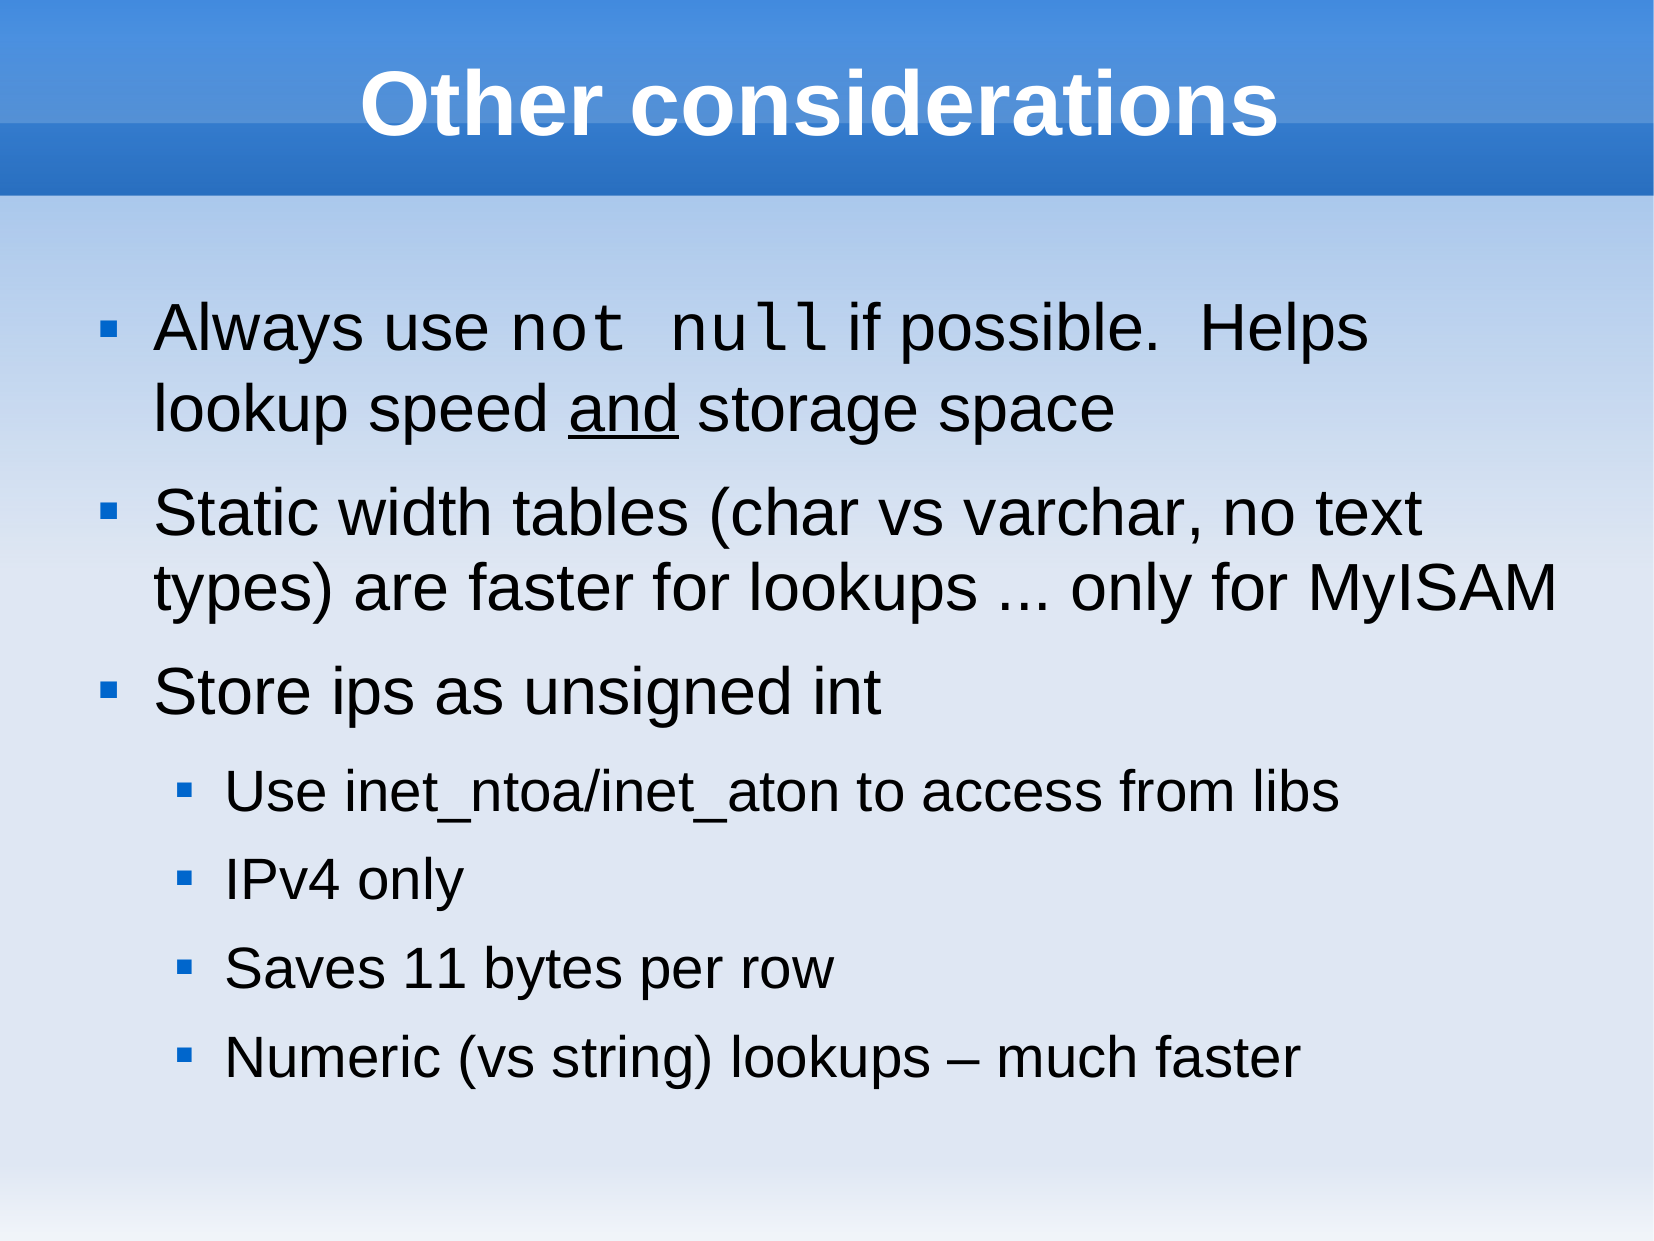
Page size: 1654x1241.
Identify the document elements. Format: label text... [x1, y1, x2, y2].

list Always use not null if possible. Helps lookup speed and storage space Static width tables (char vs varchar, no text types) are faster for lookups ... only for MyISAM Store ips as unsigned int Use inet_ntoa/inet_aton to access from libs IPv4 only Saves 11 bytes per row Numeric (vs string) lookups – much faster [82, 290, 1571, 1094]
picture [0, 0, 1654, 1241]
title Other considerations [76, 0, 1565, 208]
